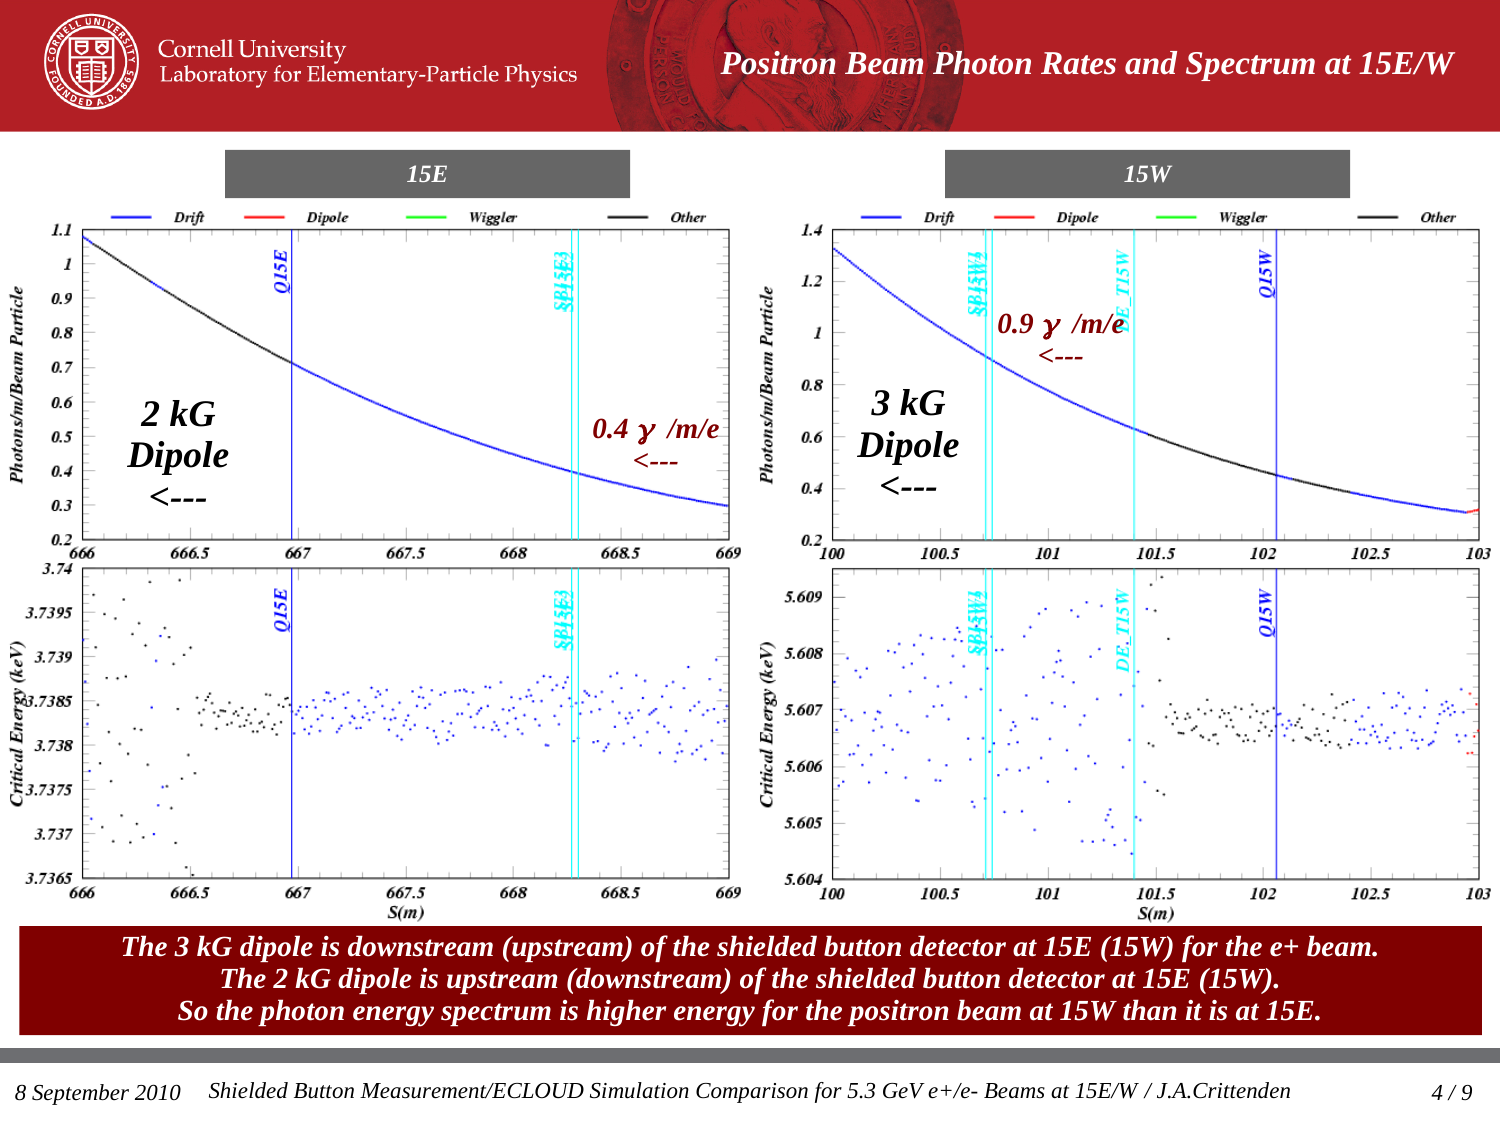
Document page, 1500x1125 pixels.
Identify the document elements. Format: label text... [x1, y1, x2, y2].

text_box 0.9 g /m/e <--- [982, 299, 1126, 386]
picture [0, 209, 1500, 926]
text_box 2 kG Dipole <--- [112, 385, 245, 526]
text_box 15W [945, 149, 1351, 199]
text_box 15E [225, 149, 631, 199]
text_box The 3 kG dipole is downstream (upstream) of the shielded button detector at 15E (15W) for the e+ beam. The 2 kG dipole is upstream (downstream) of the shielded button detector at 15E (15W). So the photon energy spectrum is higher energy for the positron beam at 15W than it is at 15E. [19, 926, 1482, 1036]
text_box Positron Beam Photon Rates and Spectrum at 15E/W [674, 45, 1500, 121]
text_box 3 kG Dipole <--- [842, 375, 976, 515]
picture [0, 0, 1500, 132]
text_box 0.4 g /m/e <--- [577, 404, 721, 491]
